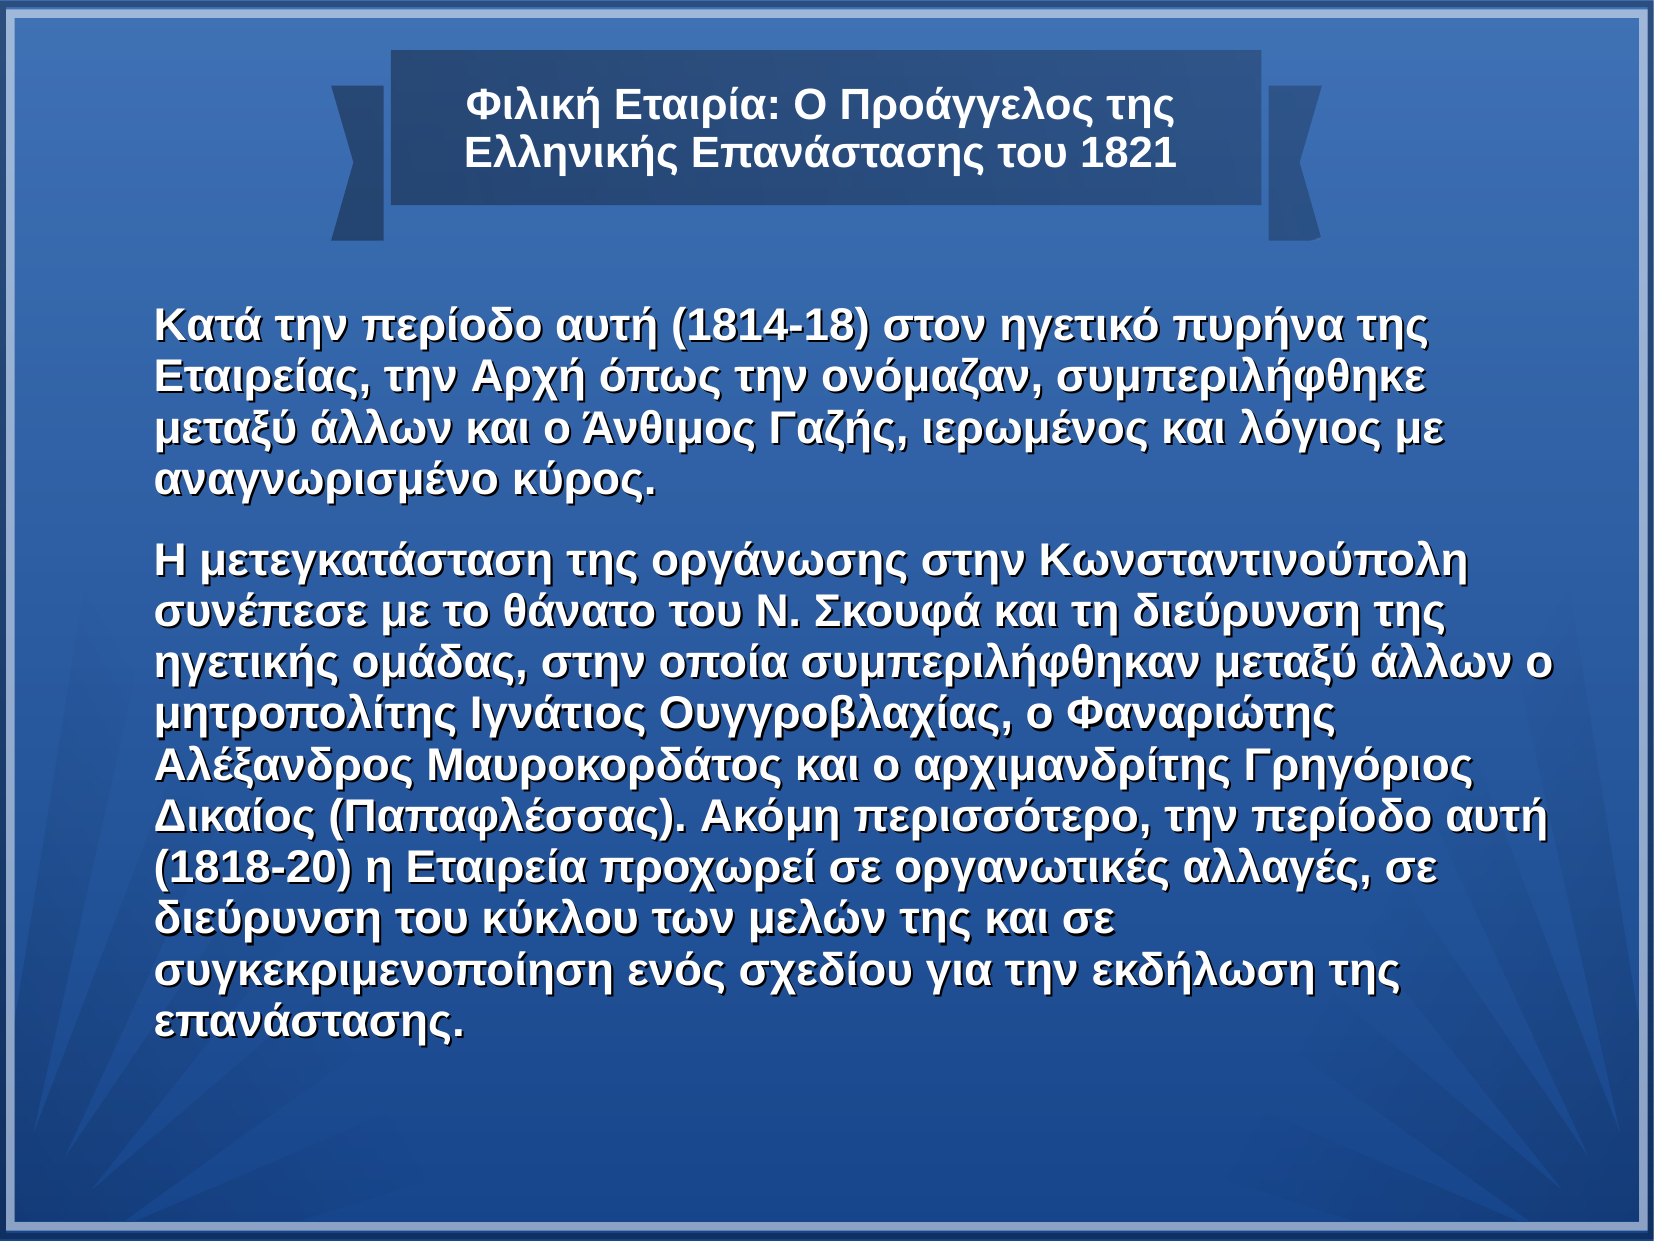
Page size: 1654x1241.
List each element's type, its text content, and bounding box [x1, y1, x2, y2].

list Kατά την περίοδο αυτή (1814-18) στον ηγετικό πυρήνα της Eταιρείας, την Aρχή όπως την ονόμαζαν, συμπεριλήφθηκε μεταξύ άλλων και ο Άνθιμος Γαζής, ιερωμένος και λόγιος με αναγνωρισμένο κύρος. H μετεγκατάσταση της οργάνωσης στην Kωνσταντινούπολη συνέπεσε με το θάνατο του N. Σκουφά και τη διεύρυνση της ηγετικής ομάδας, στην οποία συμπεριλήφθηκαν μεταξύ άλλων ο μητροπολίτης Iγνάτιος Oυγγροβλαχίας, ο Φαναριώτης Aλέξανδρος Mαυροκορδάτος και ο αρχιμανδρίτης Γρηγόριος Δικαίος (Παπαφλέσσας). Aκόμη περισσότερο, την περίοδο αυτή (1818-20) η Eταιρεία προχωρεί σε οργανωτικές αλλαγές, σε διεύρυνση του κύκλου των μελών της και σε συγκεκριμενοποίηση ενός σχεδίου για την εκδήλωση της επανάστασης. [82, 299, 1571, 1130]
title Φιλική Εταιρία: Ο Προάγγελος της Ελληνικής Επανάστασης του 1821 [389, 67, 1252, 189]
